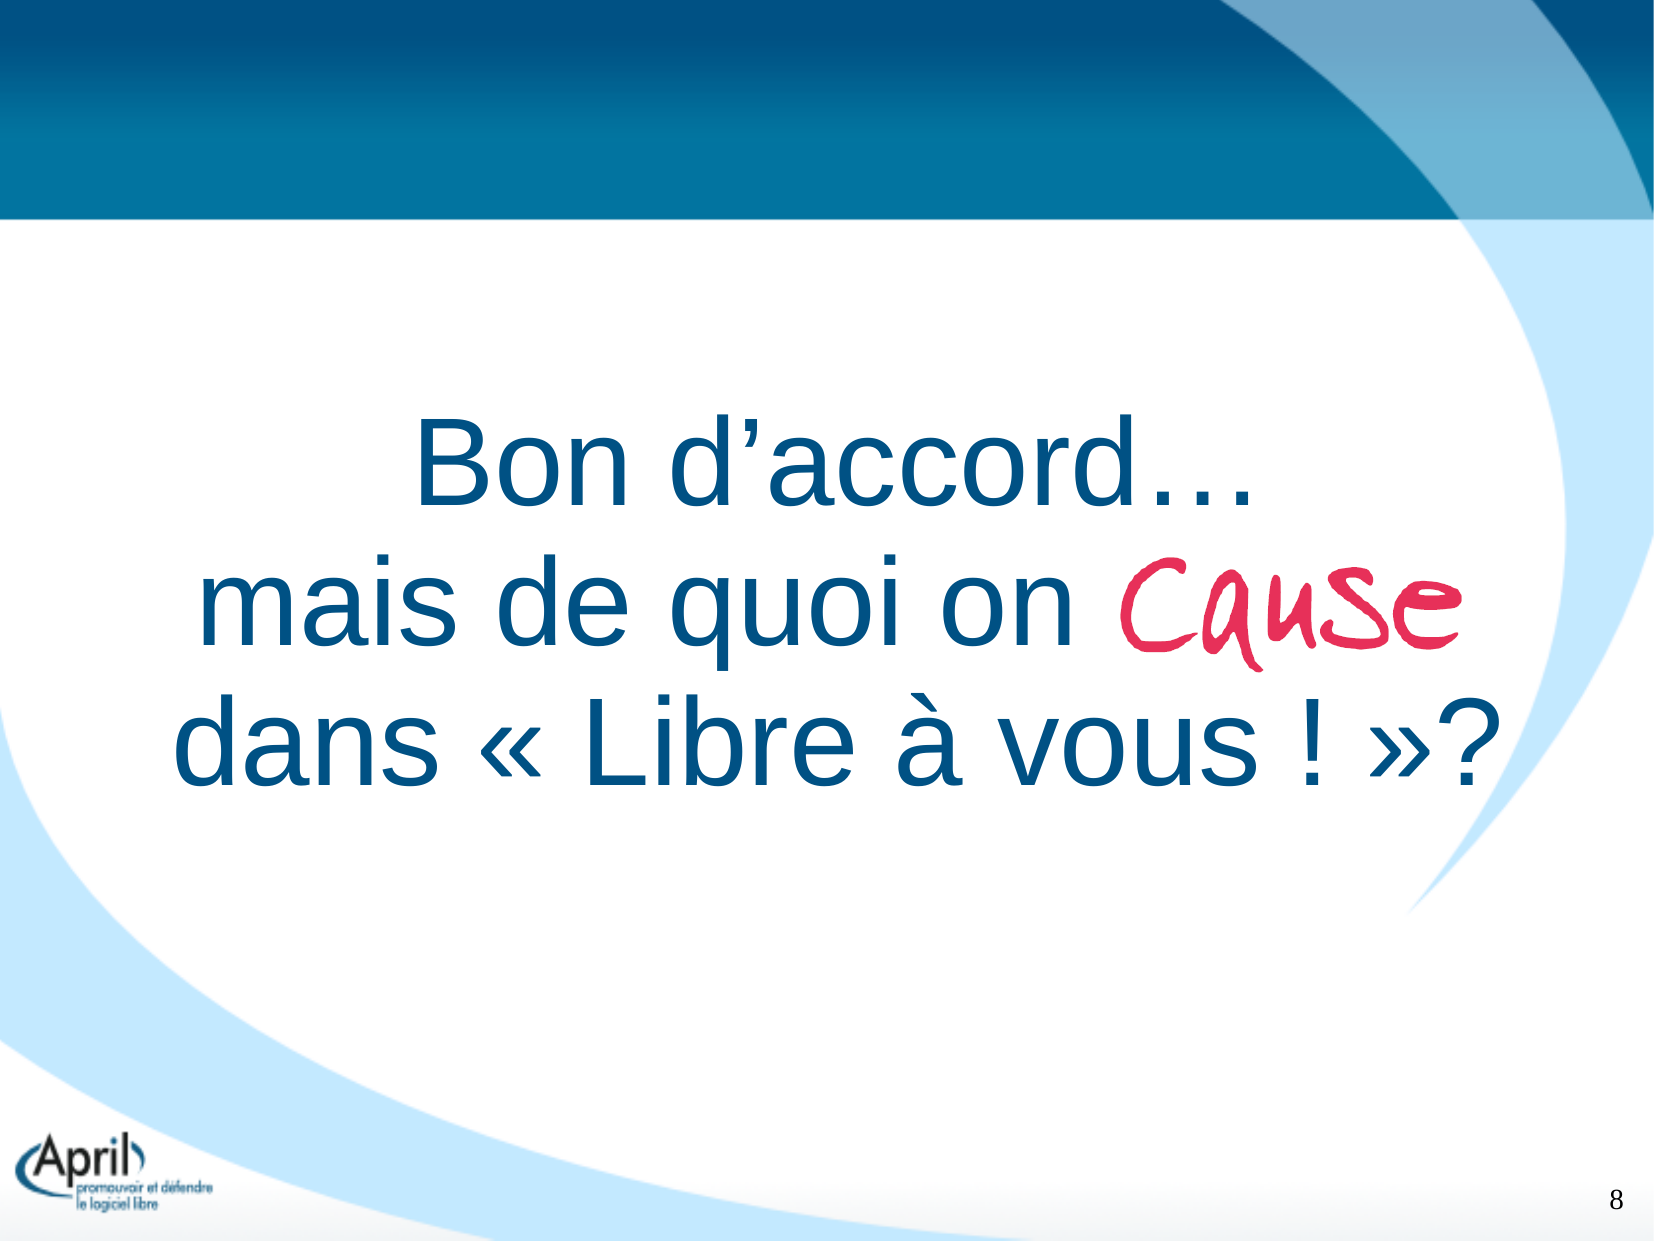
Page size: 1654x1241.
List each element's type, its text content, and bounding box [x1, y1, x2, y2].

list Bon d’accord… mais de quoi on cause dans « Libre à vous ! »? [59, 392, 1548, 1211]
picture [0, 0, 1654, 1241]
